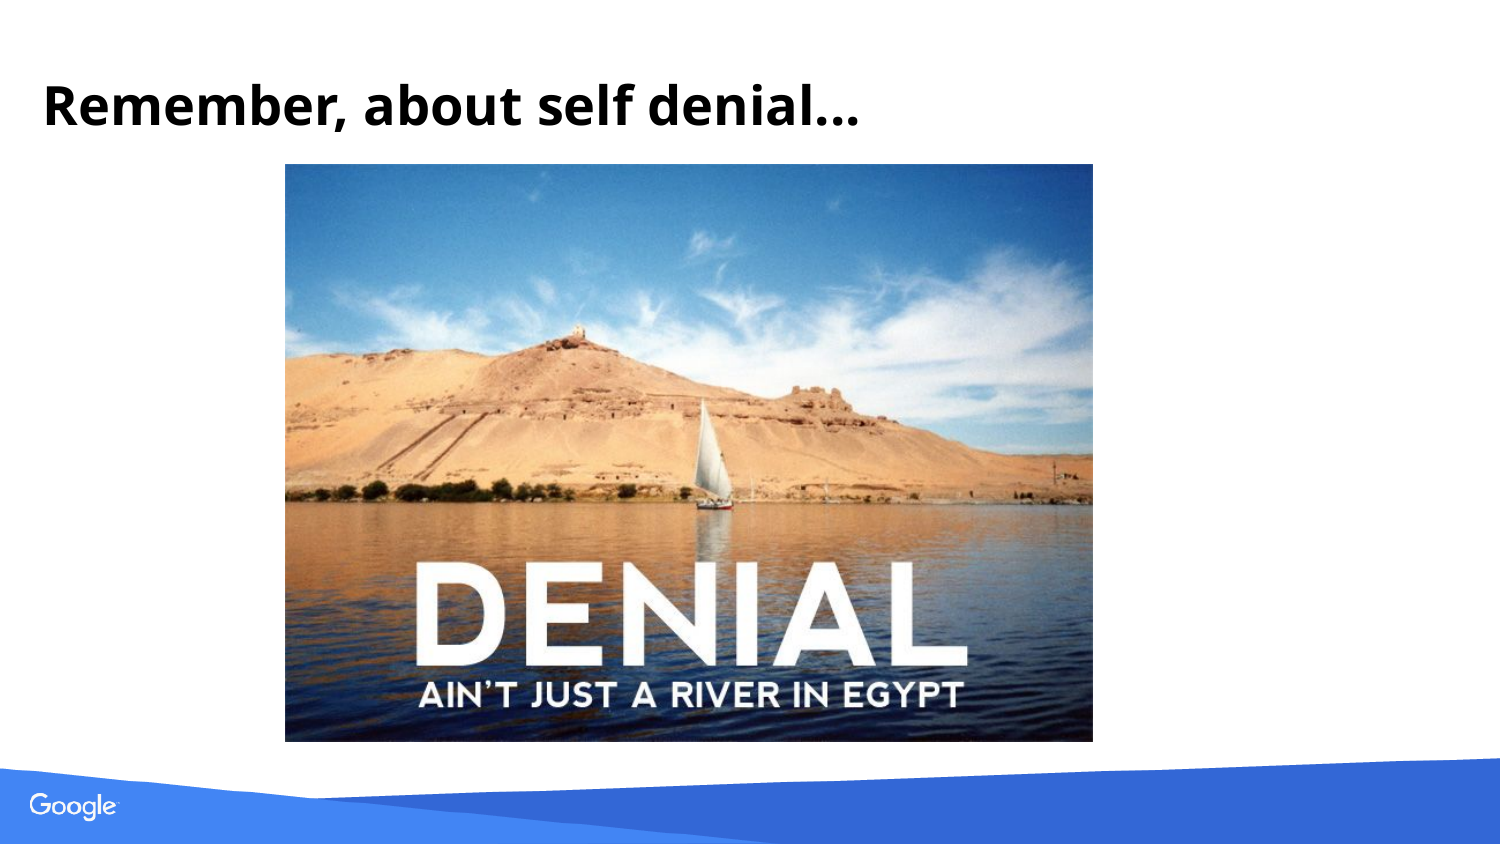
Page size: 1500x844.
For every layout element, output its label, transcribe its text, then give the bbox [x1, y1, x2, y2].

picture [0, 0, 1500, 844]
text_box Remember, about self denial... [27, 56, 1478, 181]
